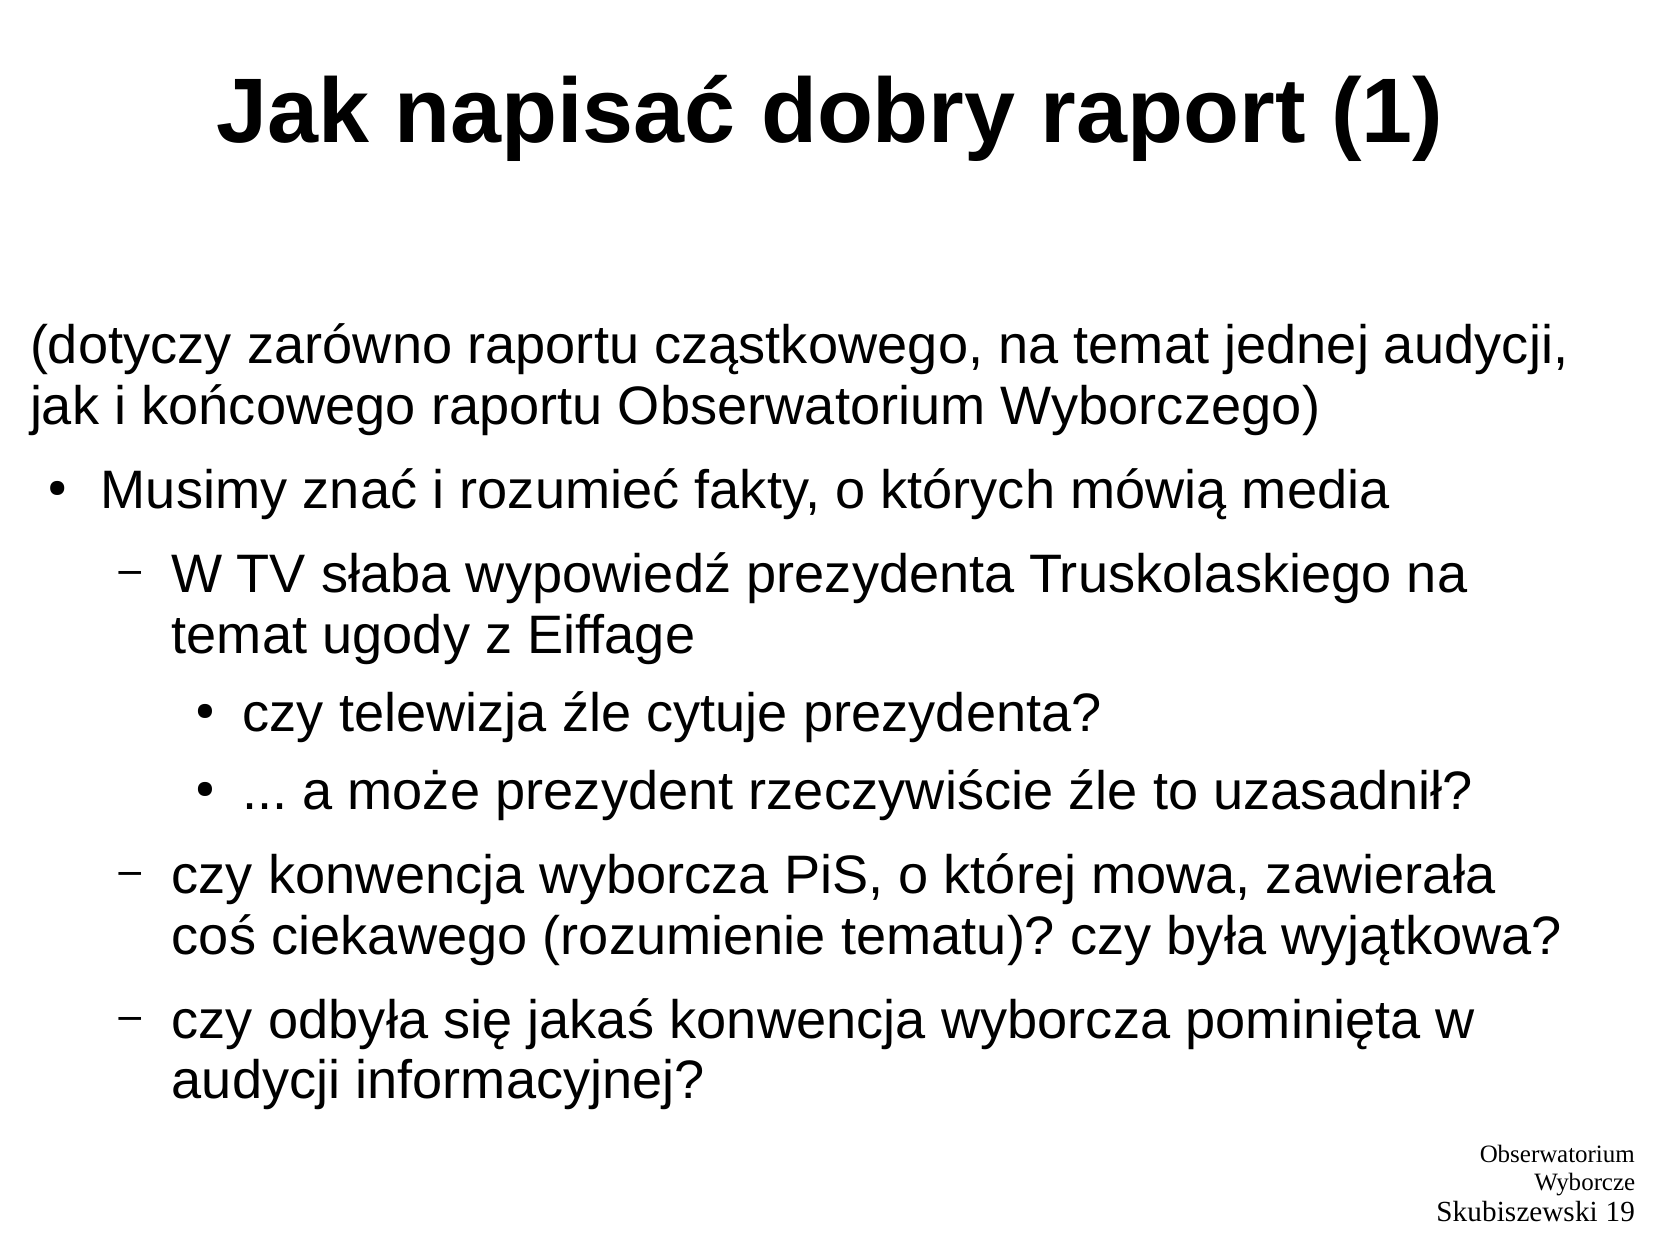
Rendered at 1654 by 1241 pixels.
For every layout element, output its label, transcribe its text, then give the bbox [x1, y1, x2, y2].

title Jak napisać dobry raport (1) [86, 60, 1575, 266]
list (dotyczy zarówno raportu cząstkowego, na temat jednej audycji, jak i końcowego raportu Obserwatorium Wyborczego) Musimy znać i rozumieć fakty, o których mówią media W TV słaba wypowiedź prezydenta Truskolaskiego na temat ugody z Eiffage czy telewizja źle cytuje prezydenta? ... a może prezydent rzeczywiście źle to uzasadnił? czy konwencja wyborcza PiS, o której mowa, zawierała coś ciekawego (rozumienie tematu)? czy była wyjątkowa? czy odbyła się jakaś konwencja wyborcza pominięta w audycji informacyjnej? [30, 314, 1583, 1155]
